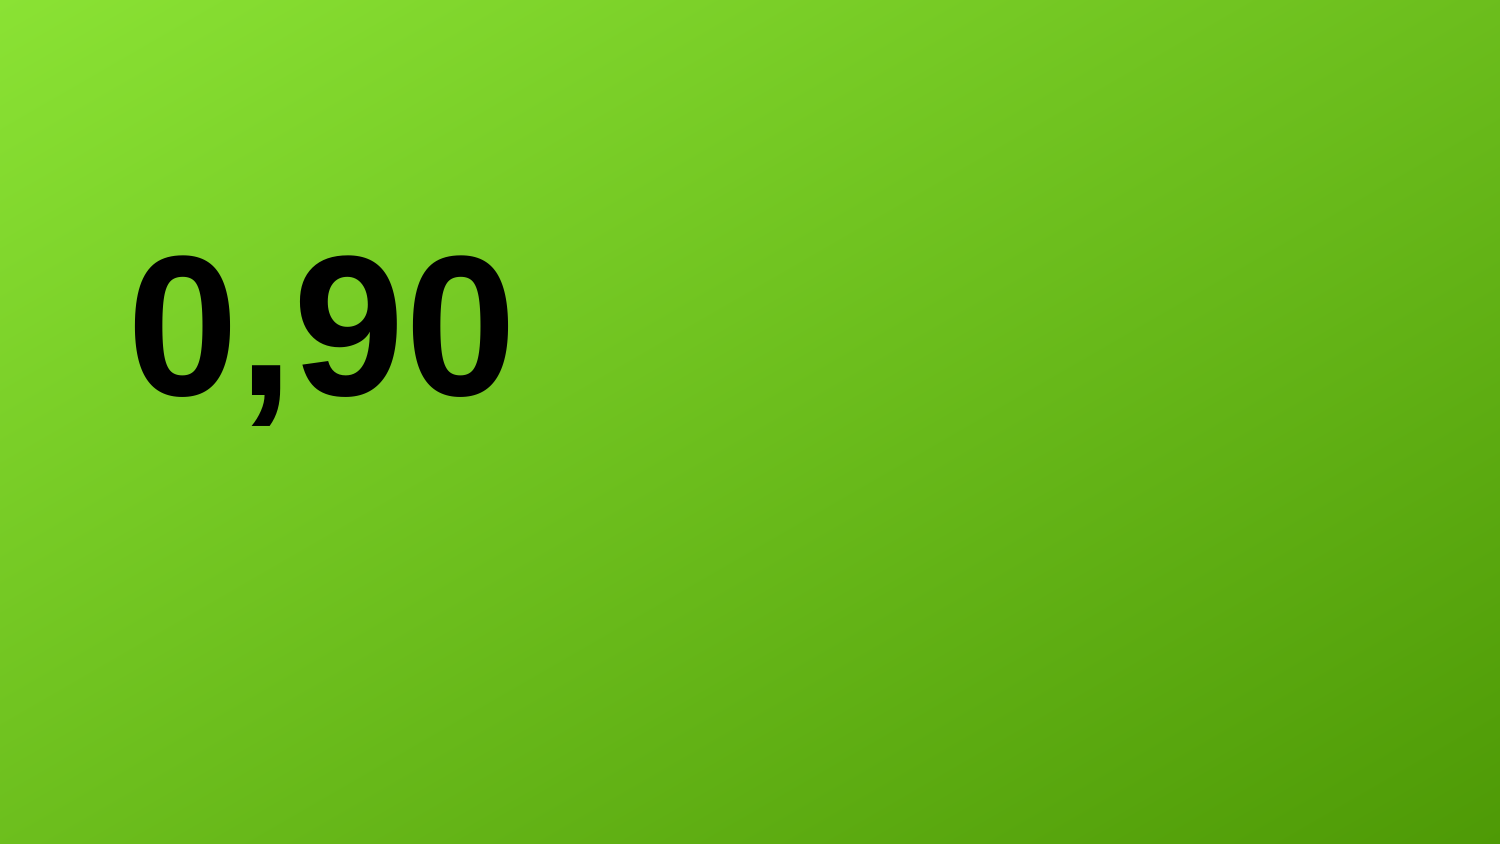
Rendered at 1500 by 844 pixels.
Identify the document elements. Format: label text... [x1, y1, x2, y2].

text_box 0,90 [112, 259, 1388, 450]
text_box 0,90 [440, 277, 480, 375]
text_box 0,90 [328, 277, 368, 327]
text_box 0,90 [162, 277, 202, 375]
